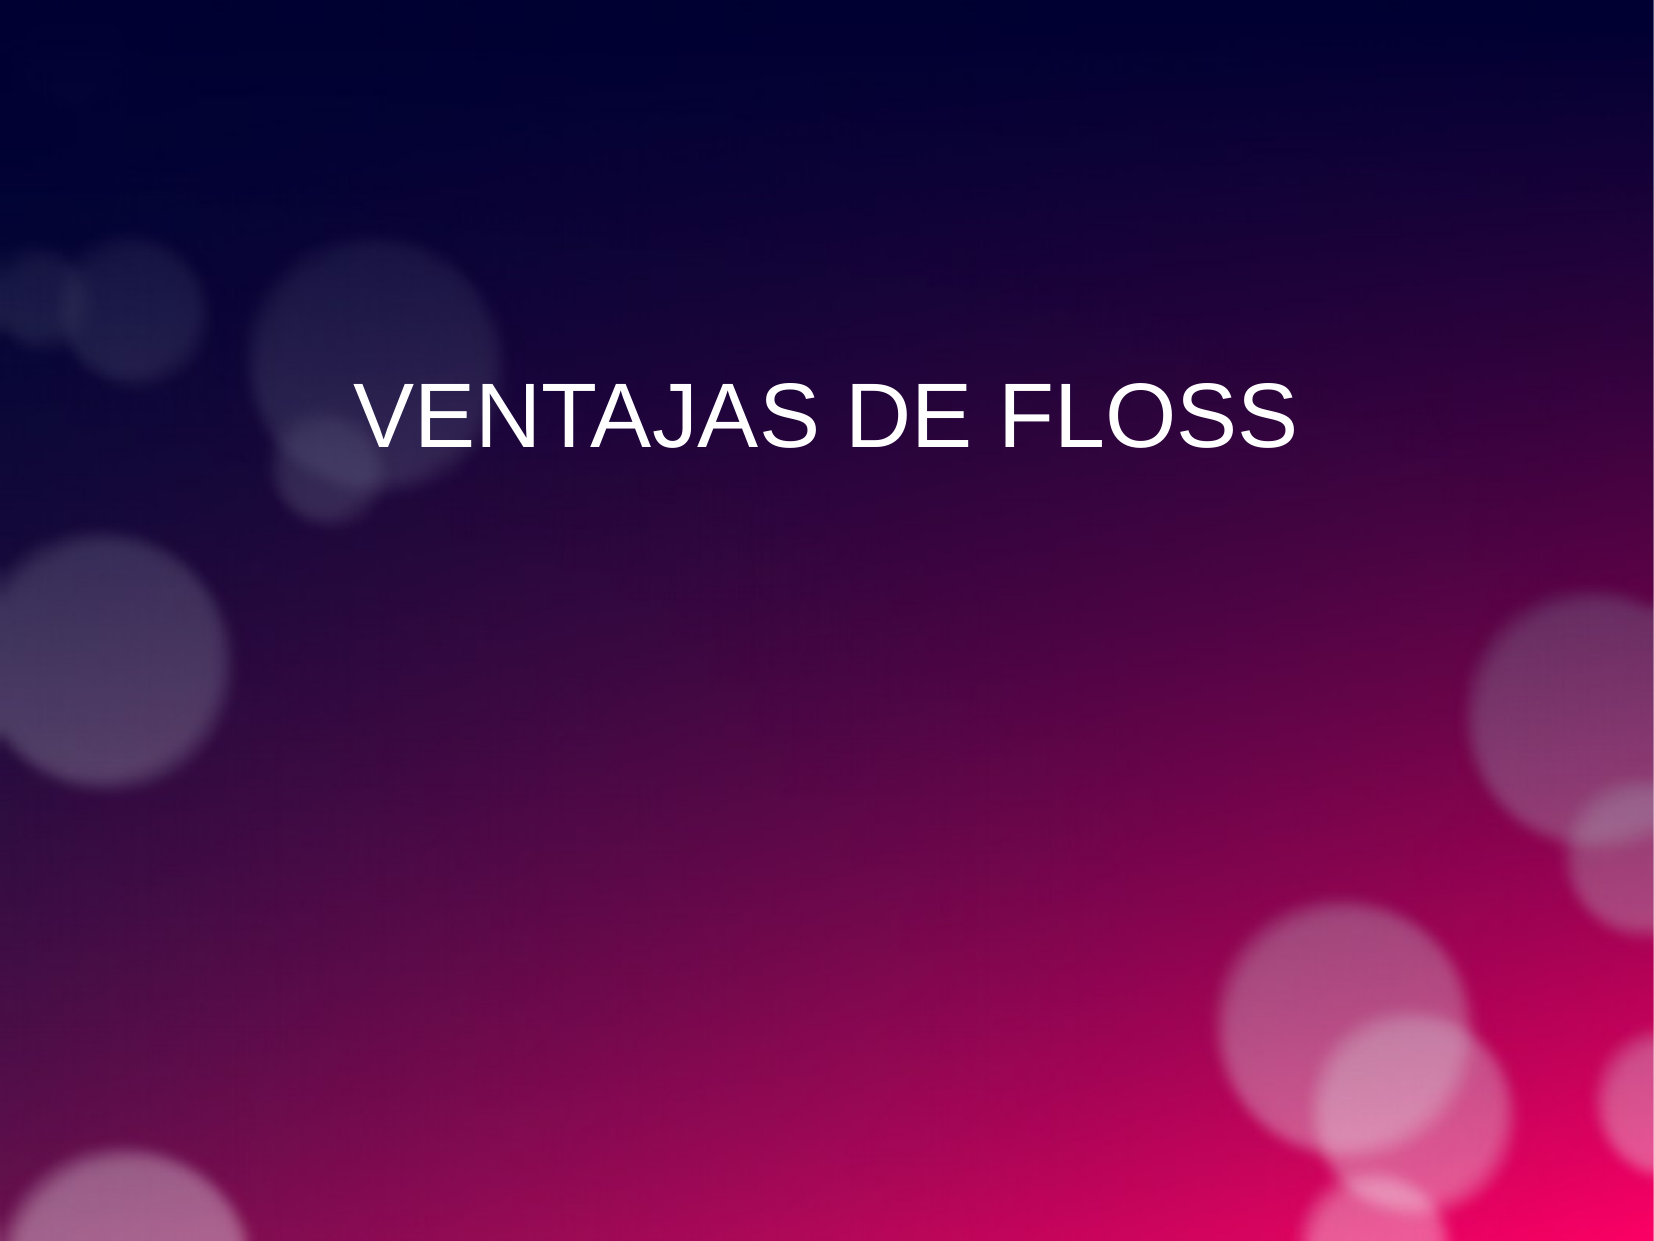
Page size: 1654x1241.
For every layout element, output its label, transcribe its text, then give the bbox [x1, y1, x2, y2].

title VENTAJAS DE FLOSS [82, 312, 1571, 520]
picture [0, 0, 1654, 1241]
